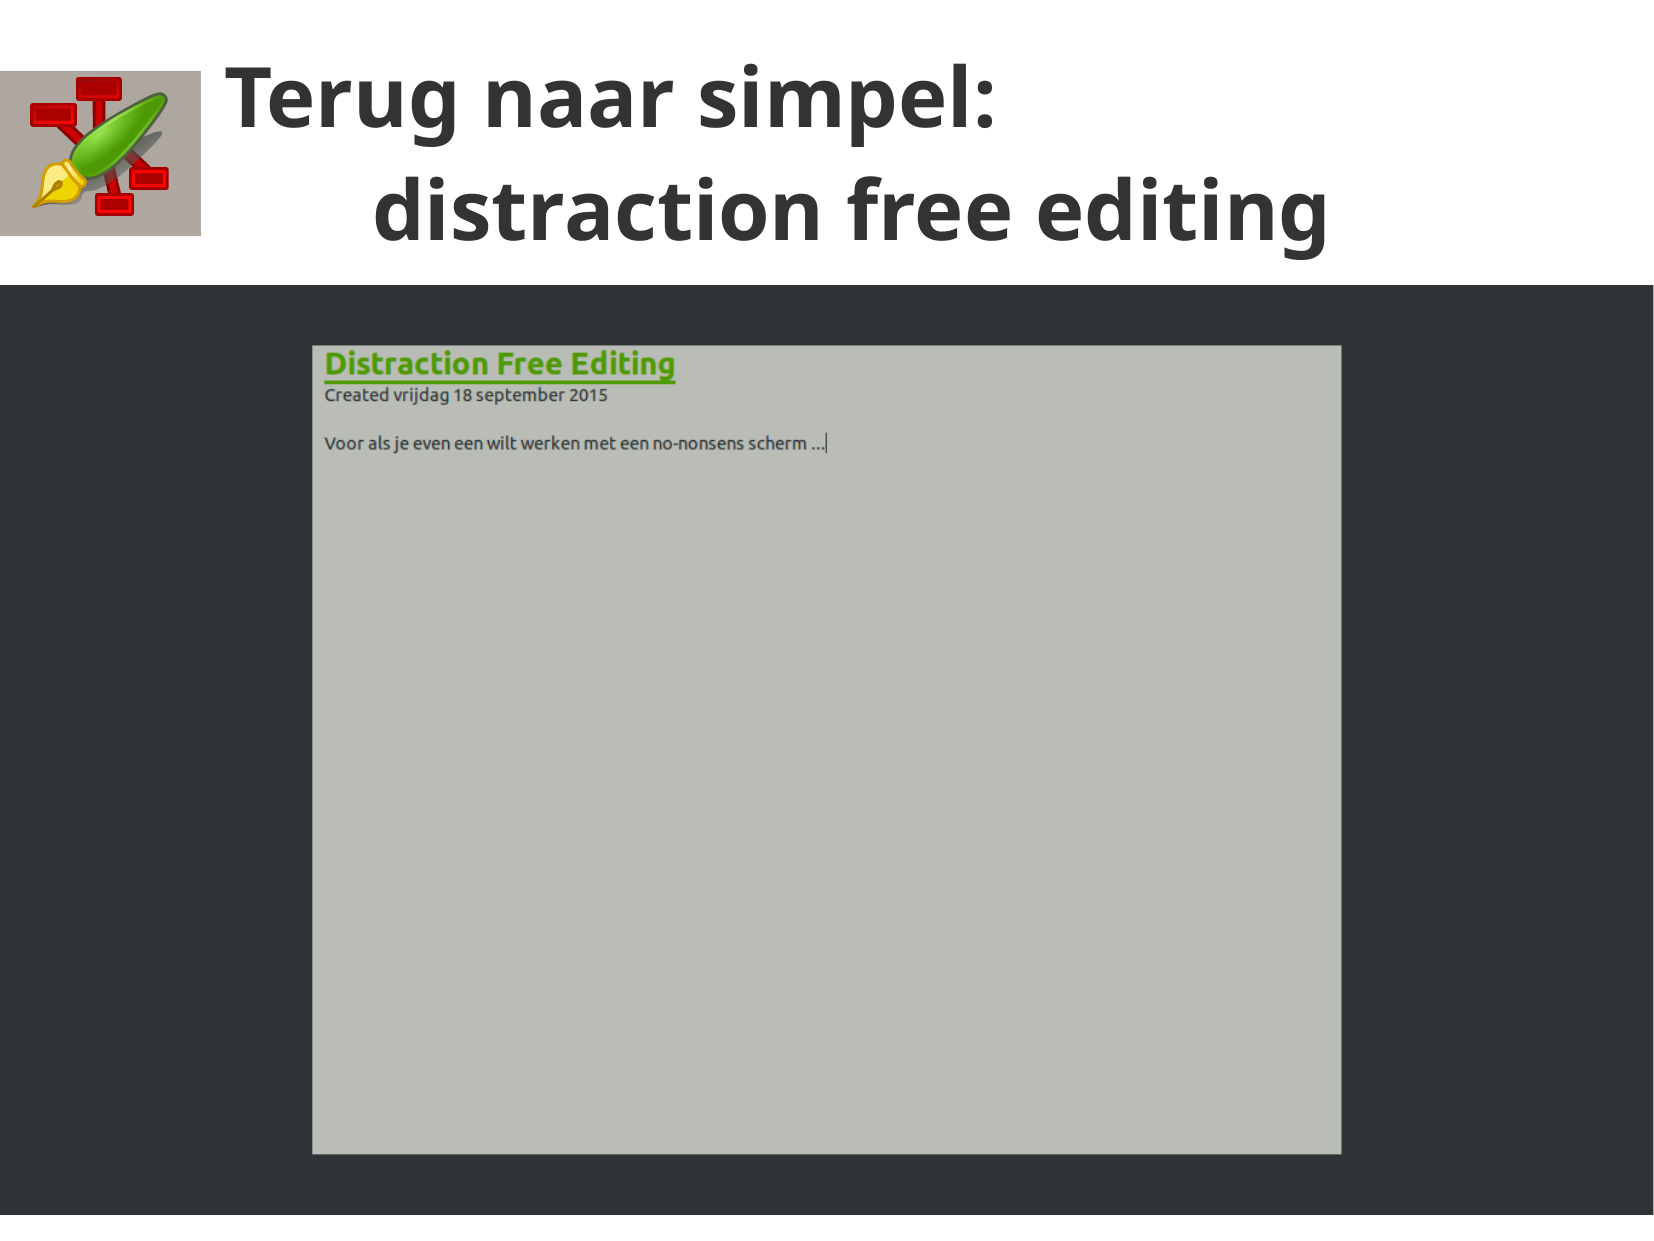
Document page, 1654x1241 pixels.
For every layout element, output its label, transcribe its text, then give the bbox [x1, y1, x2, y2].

picture [0, 285, 1654, 1216]
title Terug naar simpel: distraction free editing [224, 47, 1571, 257]
